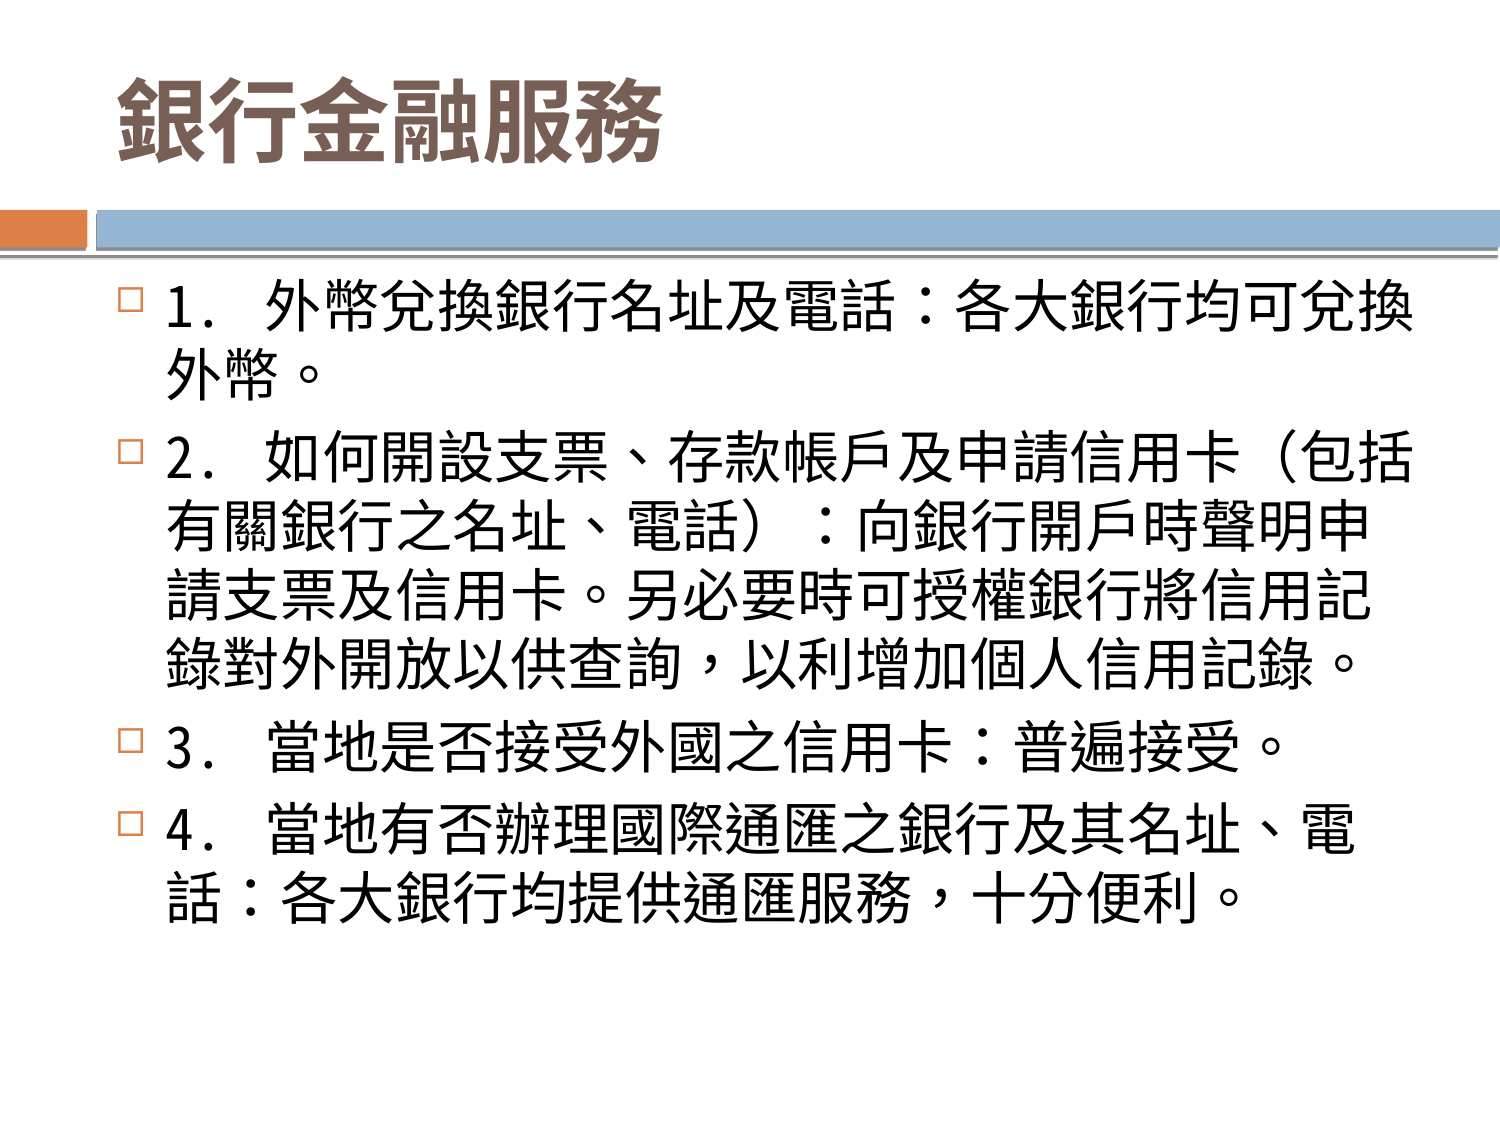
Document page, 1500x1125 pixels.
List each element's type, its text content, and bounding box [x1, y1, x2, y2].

title 銀行金融服務 [100, 37, 1438, 200]
list 1. 外幣兌換銀行名址及電話：各大銀行均可兌換外幣。 2. 如何開設支票、存款帳戶及申請信用卡（包括有關銀行之名址、電話）：向銀行開戶時聲明申請支票及信用卡。另必要時可授權銀行將信用記錄對外開放以供查詢，以利增加個人信用記錄。 3. 當地是否接受外國之信用卡：普遍接受。 4. 當地有否辦理國際通匯之銀行及其名址、電話：各大銀行均提供通匯服務，十分便利。 [100, 262, 1438, 1000]
